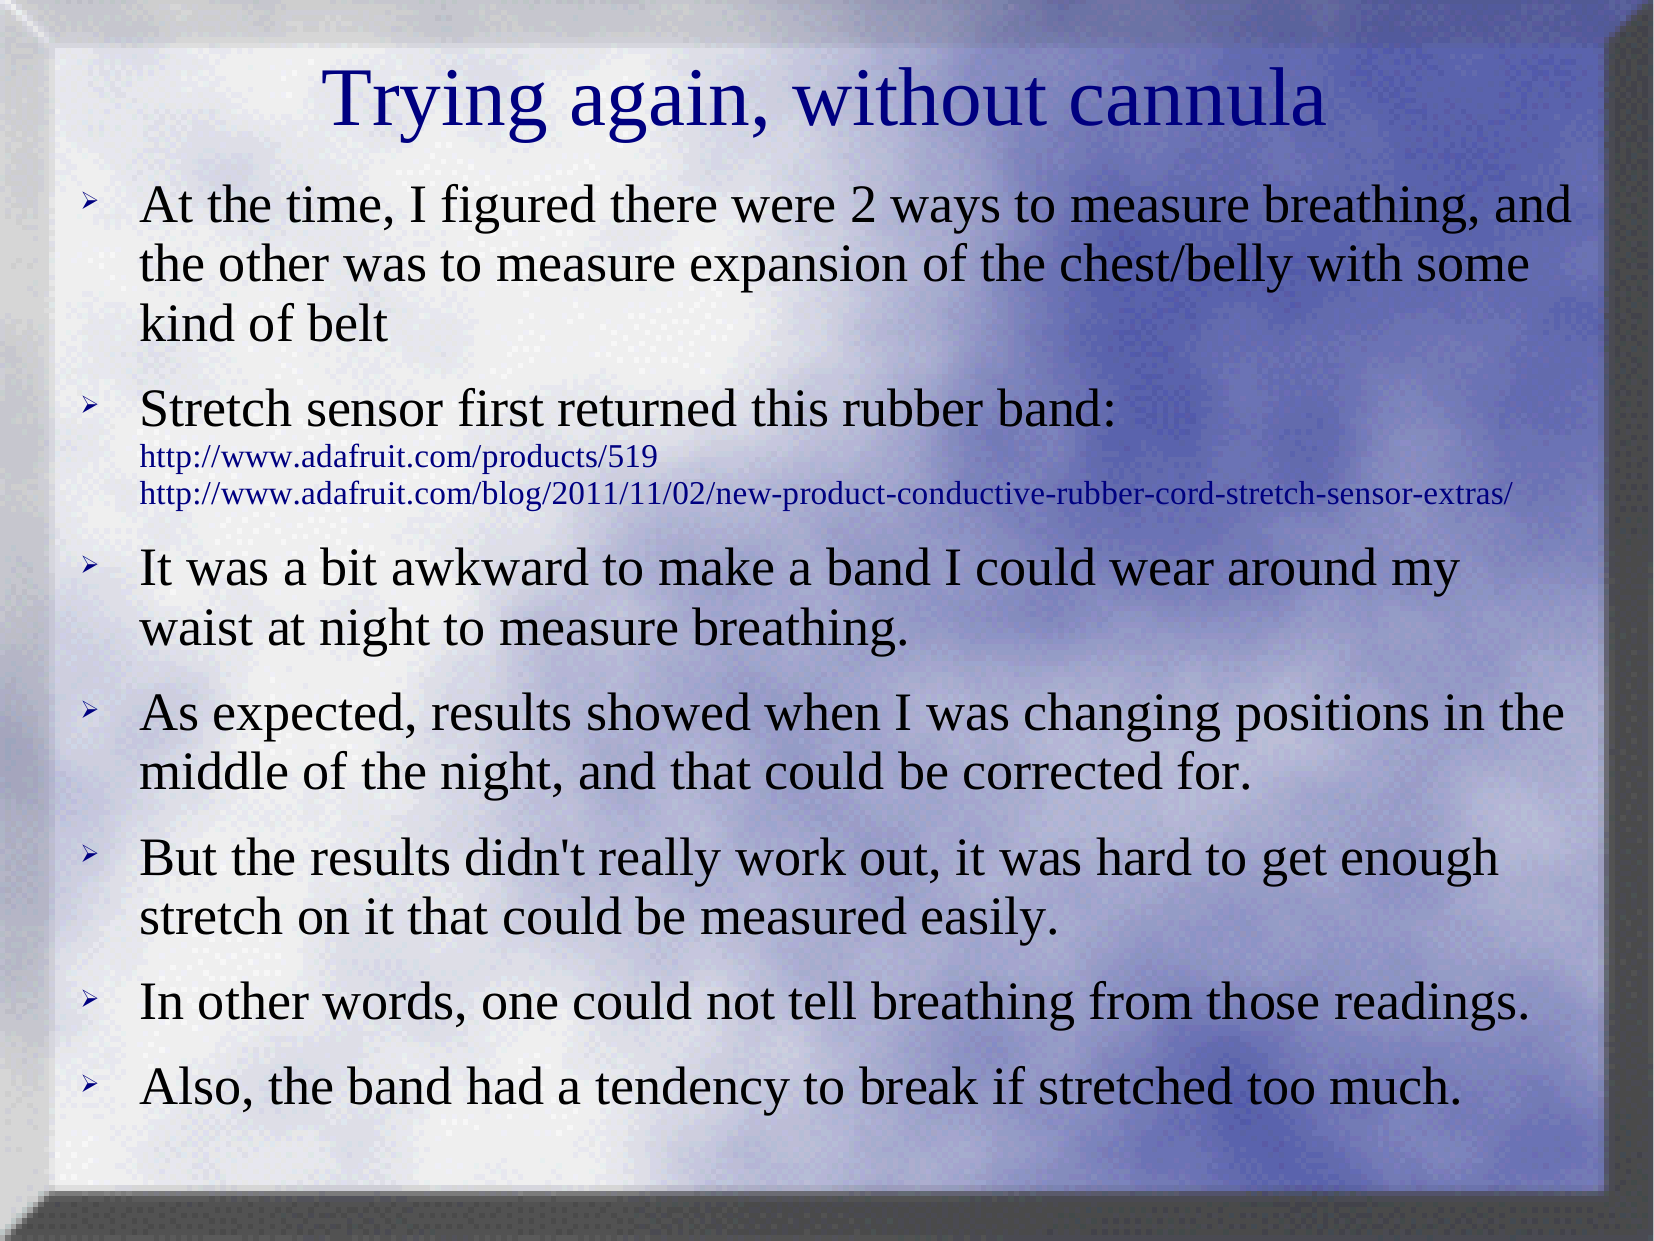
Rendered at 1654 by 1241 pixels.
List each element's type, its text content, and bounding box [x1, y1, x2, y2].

title Trying again, without cannula [117, 43, 1534, 151]
picture [0, 0, 1654, 1241]
list At the time, I figured there were 2 ways to measure breathing, and the other was to measure expansion of the chest/belly with some kind of belt Stretch sensor first returned this rubber band: http://www.adafruit.com/products/519 http://www.adafruit.com/blog/2011/11/02/new-product-conductive-rubber-cord-stretch-sensor-extras/ It was a bit awkward to make a band I could wear around my waist at night to measure breathing. As expected, results showed when I was changing positions in the middle of the night, and that could be corrected for. But the results didn't really work out, it was hard to get enough stretch on it that could be measured easily. In other words, one could not tell breathing from those readings. Also, the band had a tendency to break if stretched too much. [80, 174, 1579, 1117]
